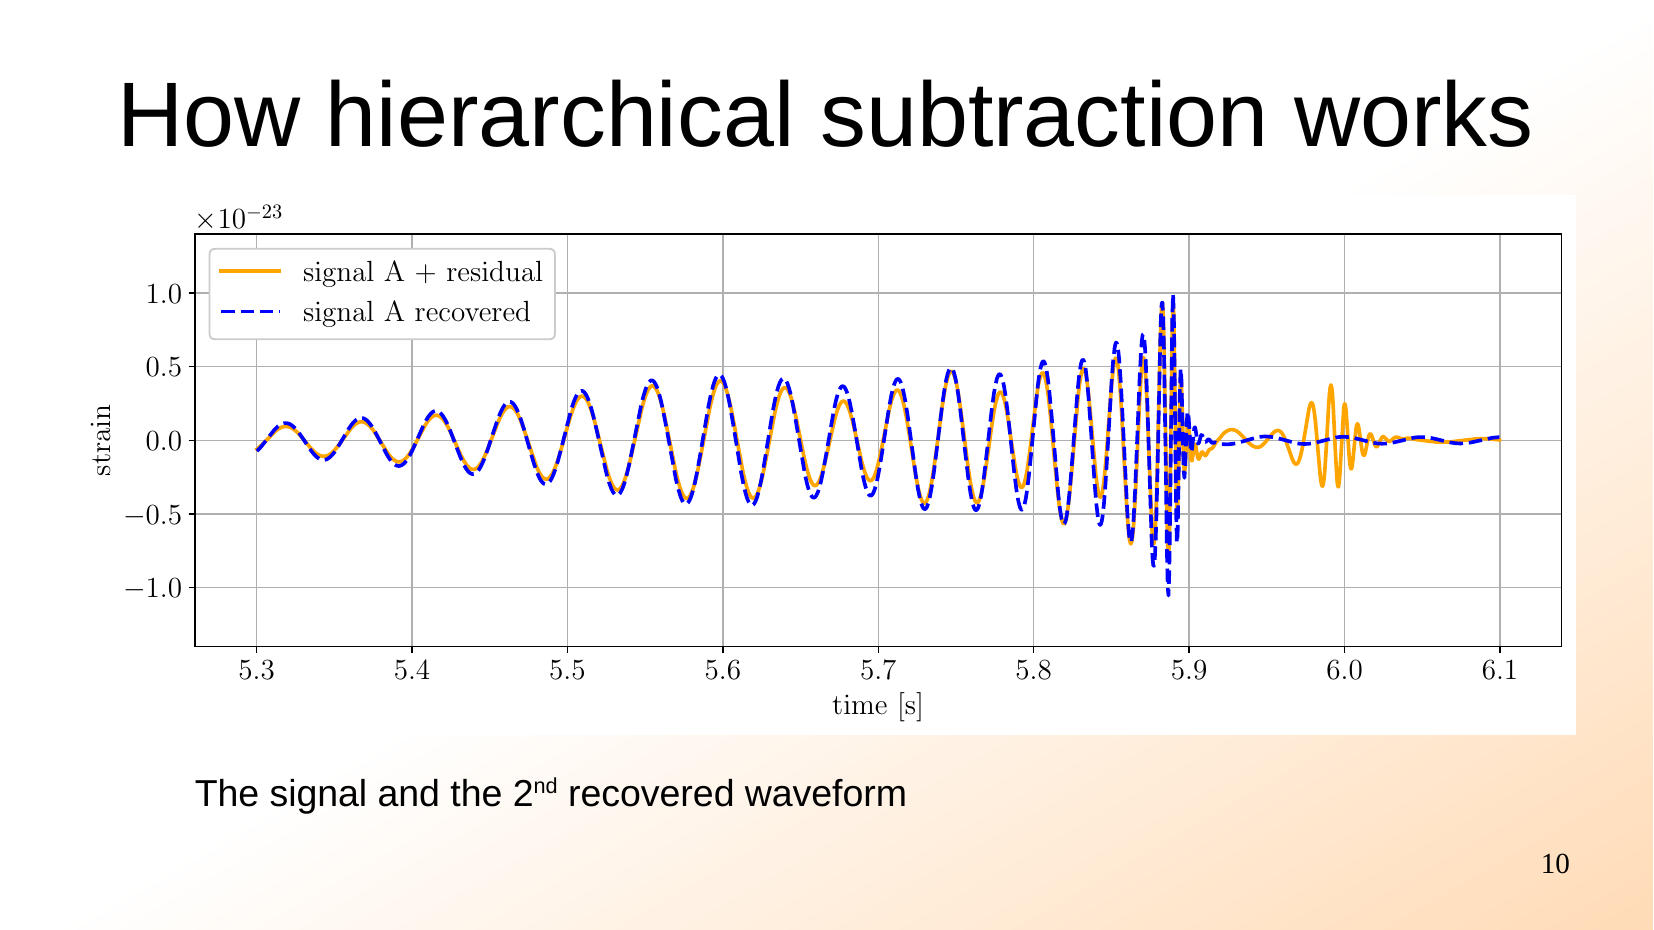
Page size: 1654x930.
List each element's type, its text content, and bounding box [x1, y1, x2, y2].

text_box The signal and the 2nd recovered waveform [180, 765, 1561, 824]
title How hierarchical subtraction works [82, 37, 1571, 193]
picture [76, 194, 1577, 735]
